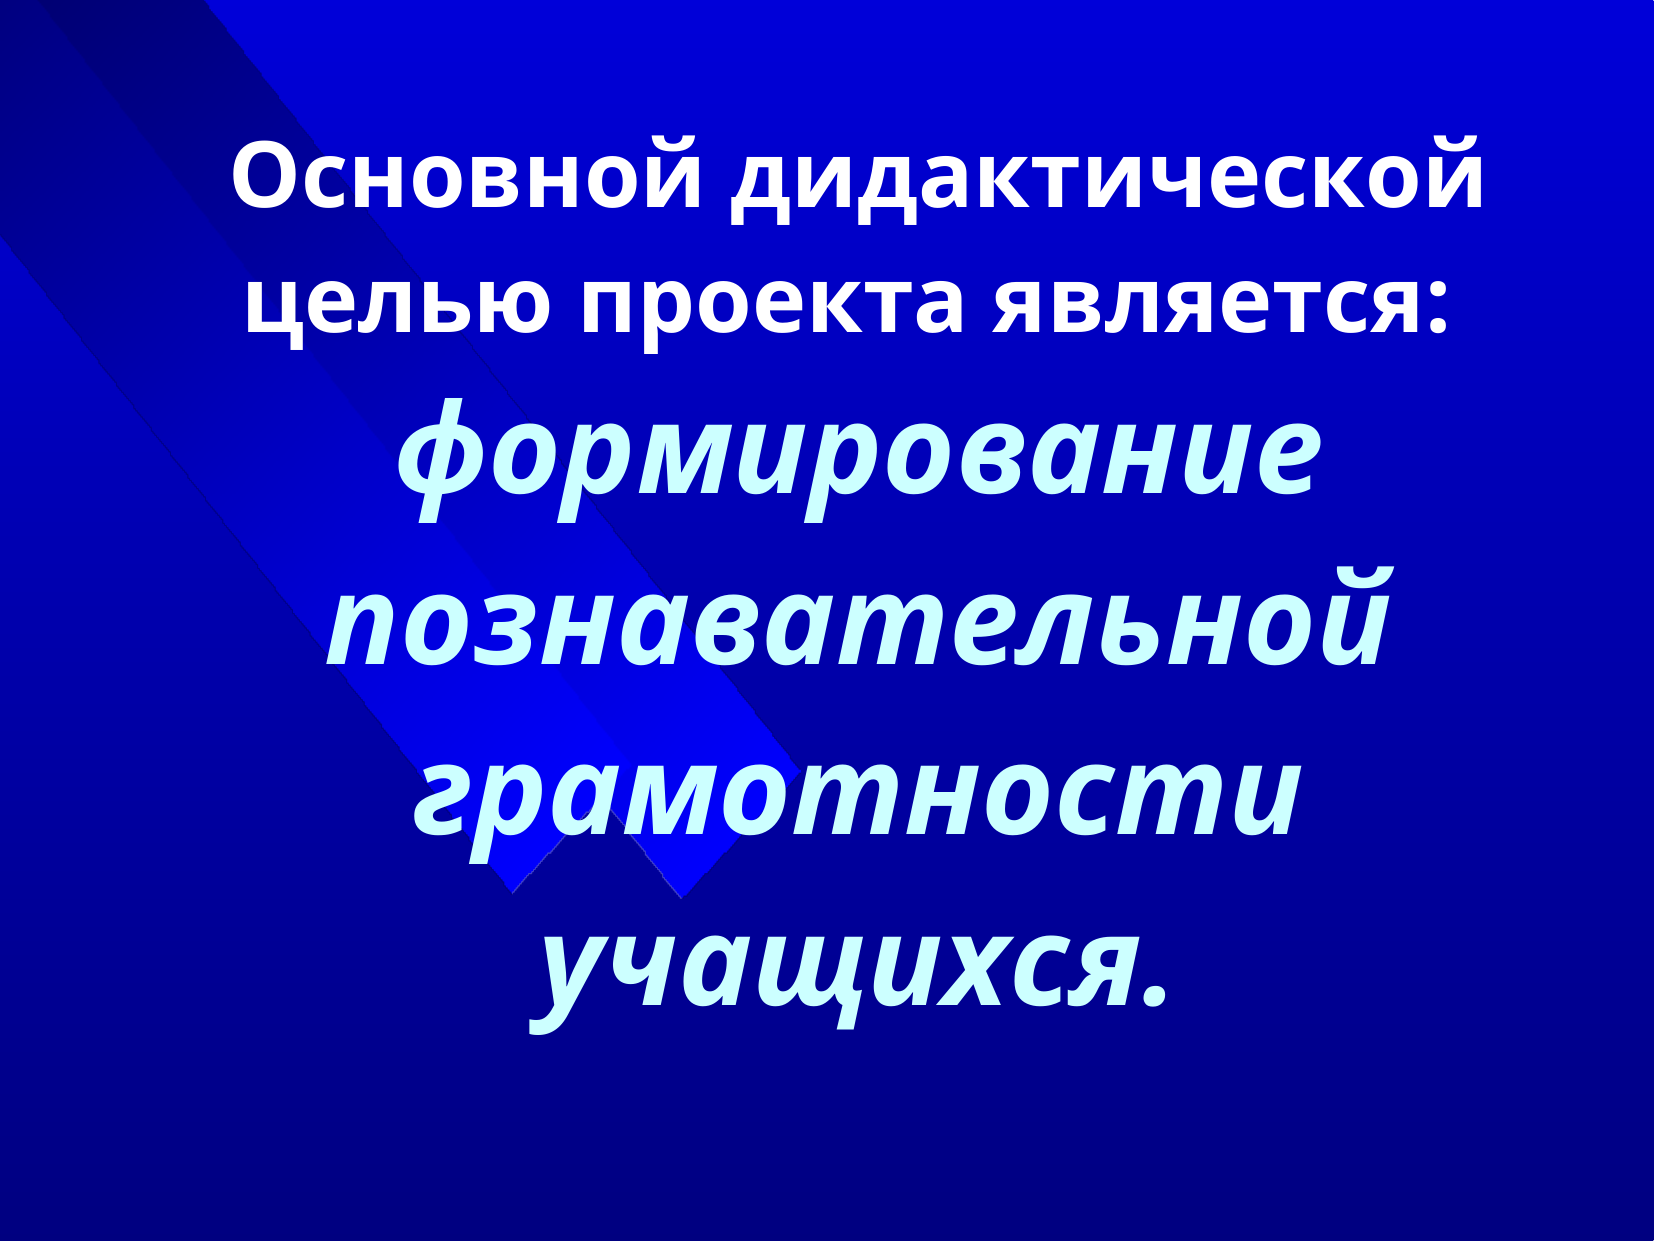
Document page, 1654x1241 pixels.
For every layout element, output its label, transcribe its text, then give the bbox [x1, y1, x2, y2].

subtitle Основной дидактической целью проекта является: формирование познавательной грамотности учащихся. [152, 177, 1565, 975]
